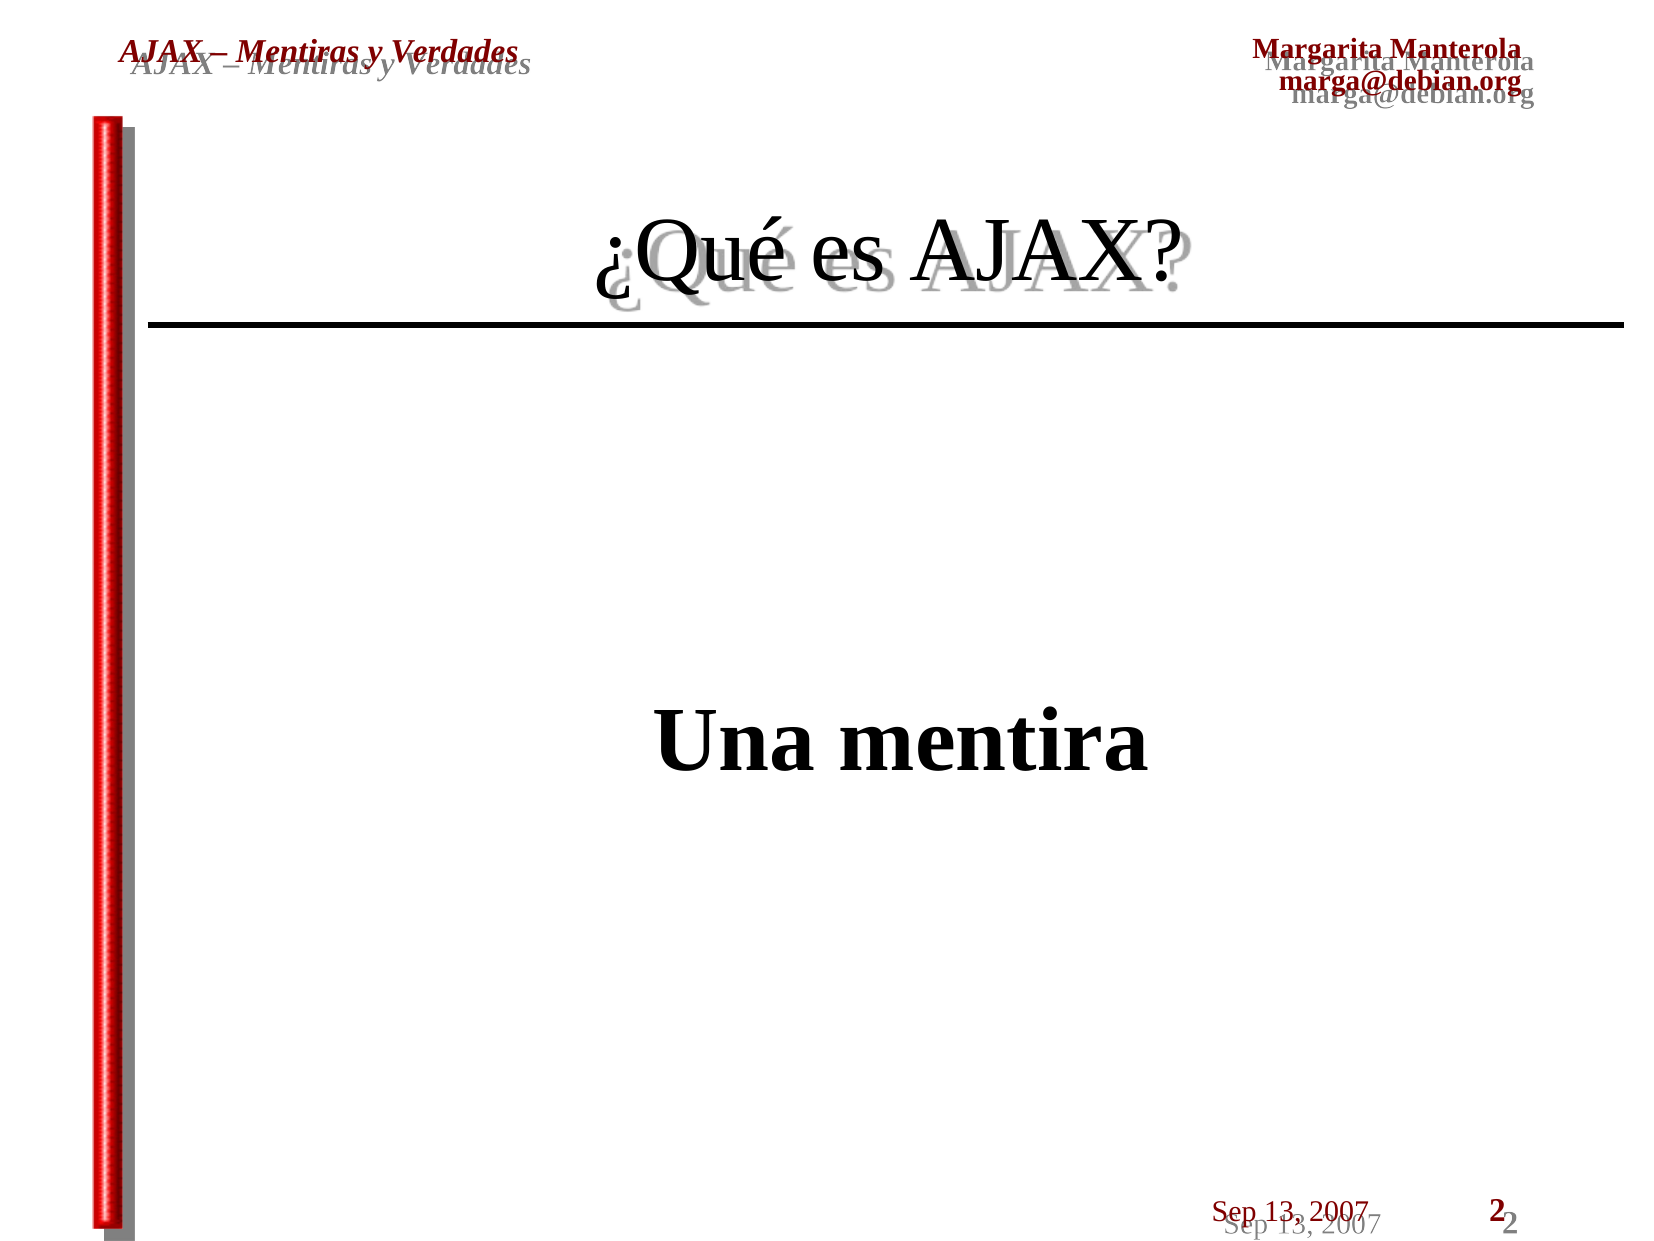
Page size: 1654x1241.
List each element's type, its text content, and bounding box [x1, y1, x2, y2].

picture [94, 117, 122, 1228]
subtitle Una mentira [149, 344, 1654, 1134]
title ¿Qué es AJAX? [137, 171, 1642, 327]
